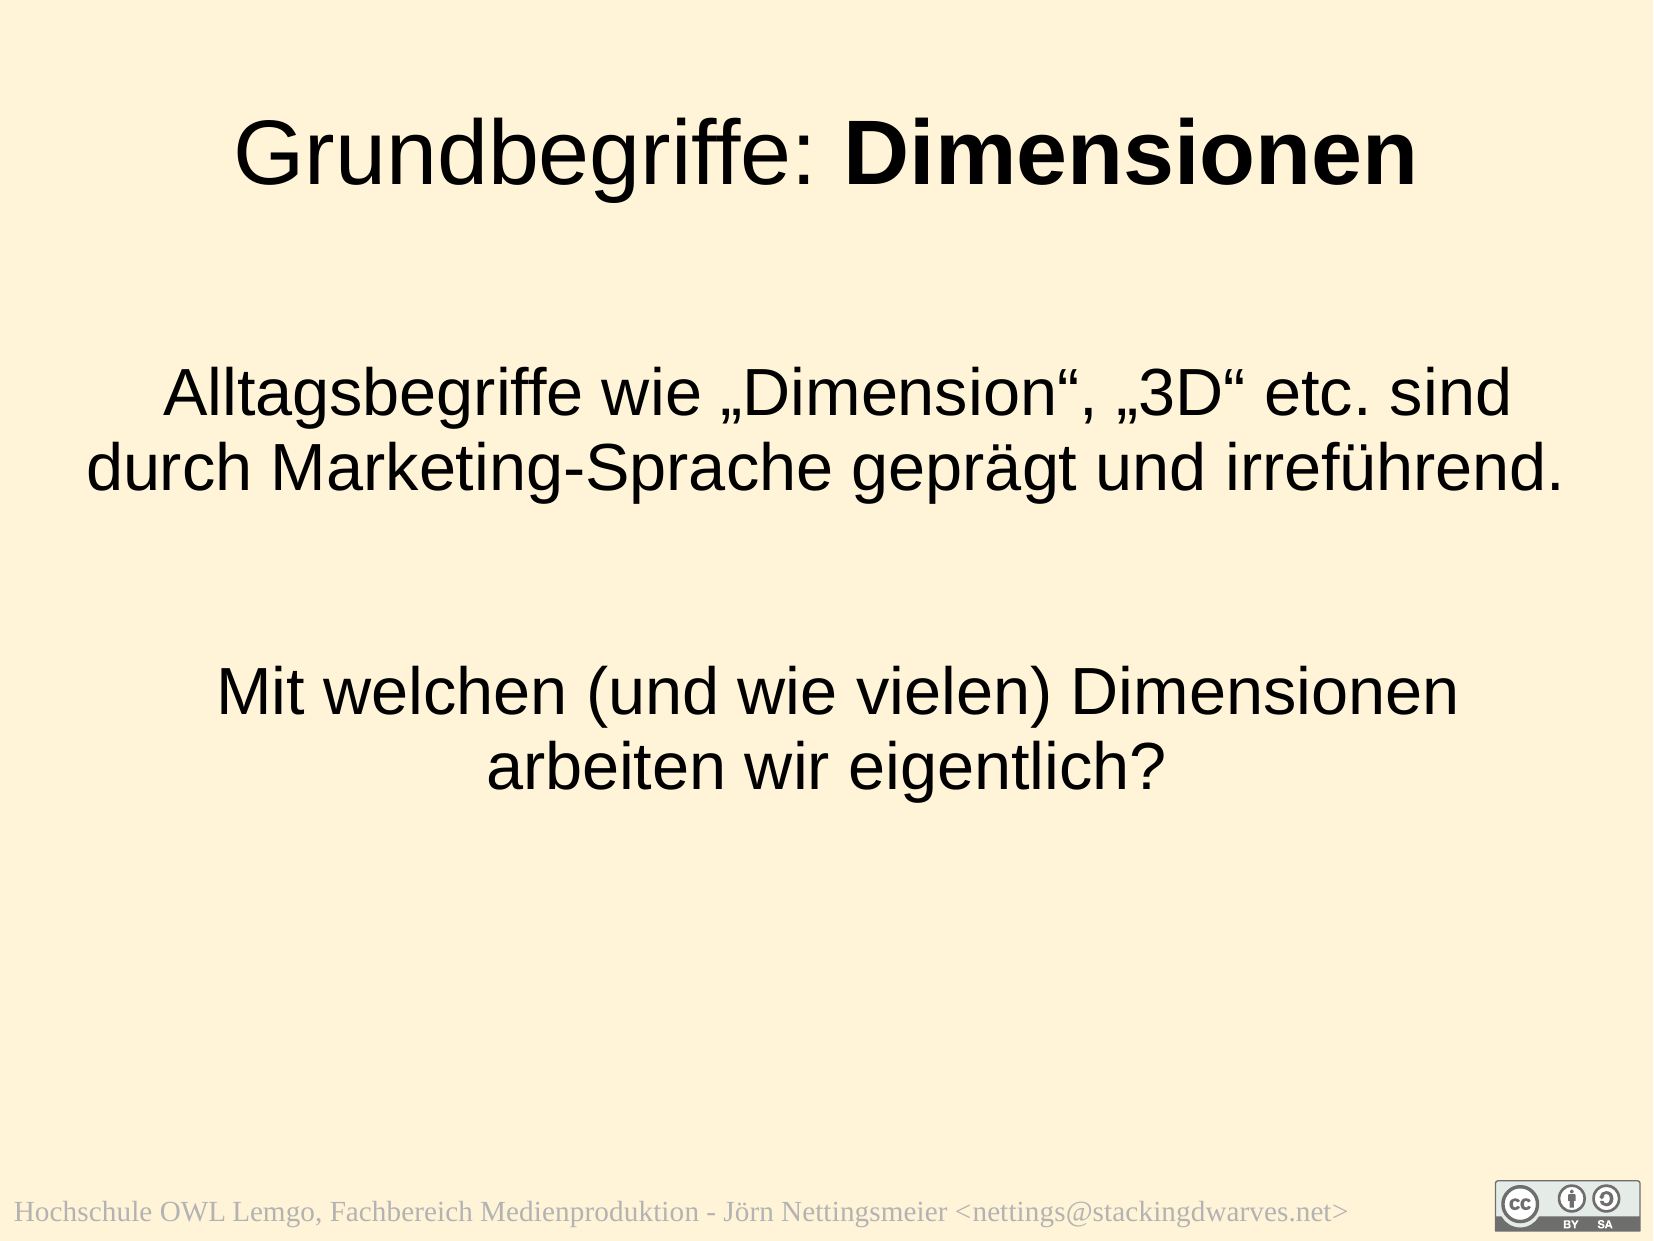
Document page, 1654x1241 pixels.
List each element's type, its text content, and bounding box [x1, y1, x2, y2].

subtitle Alltagsbegriffe wie „Dimension“, „3D“ etc. sind durch Marketing-Sprache geprägt und irreführend. Mit welchen (und wie vielen) Dimensionen arbeiten wir eigentlich? [82, 49, 1571, 1109]
